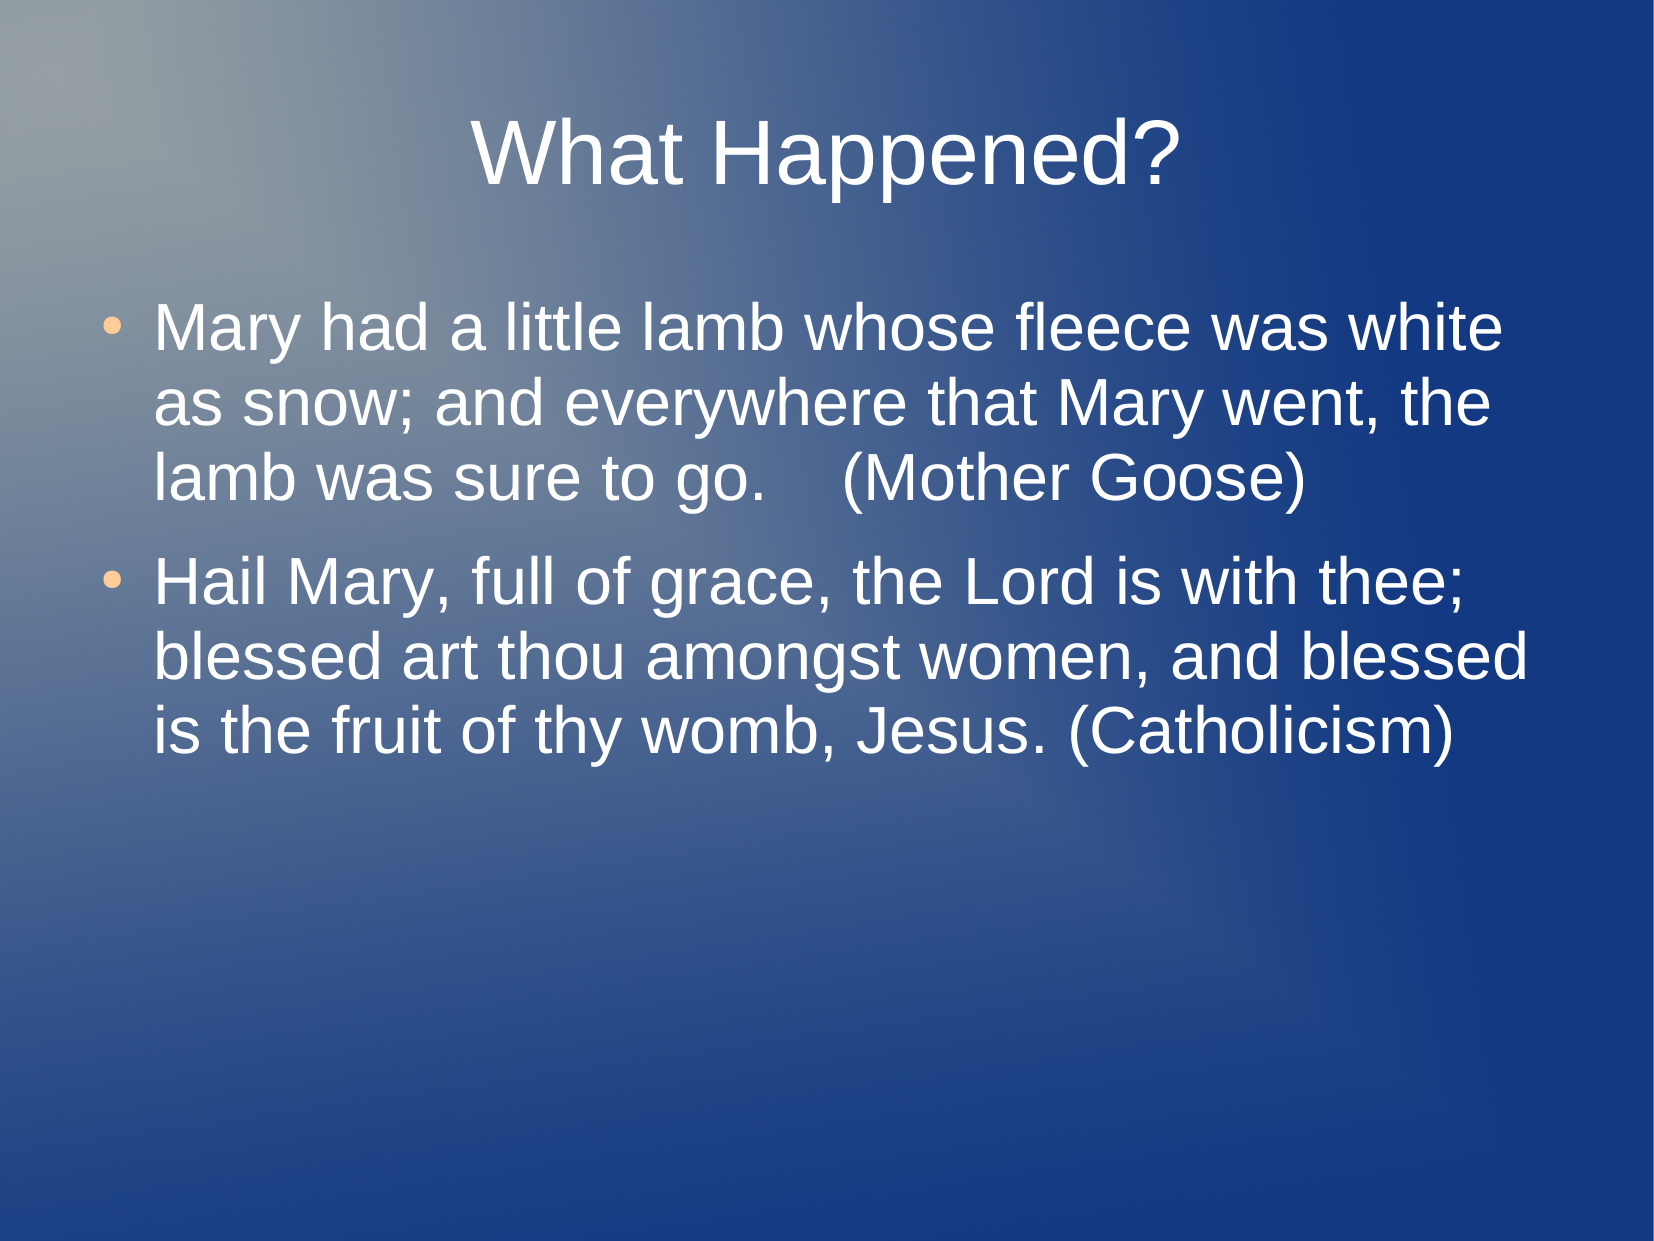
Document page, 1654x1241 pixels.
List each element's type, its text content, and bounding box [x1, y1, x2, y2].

picture [0, 0, 1654, 1241]
title What Happened? [82, 56, 1571, 250]
list Mary had a little lamb whose fleece was white as snow; and everywhere that Mary went, the lamb was sure to go. (Mother Goose) Hail Mary, full of grace, the Lord is with thee; blessed art thou amongst women, and blessed is the fruit of thy womb, Jesus. (Catholicism) [82, 290, 1571, 1094]
